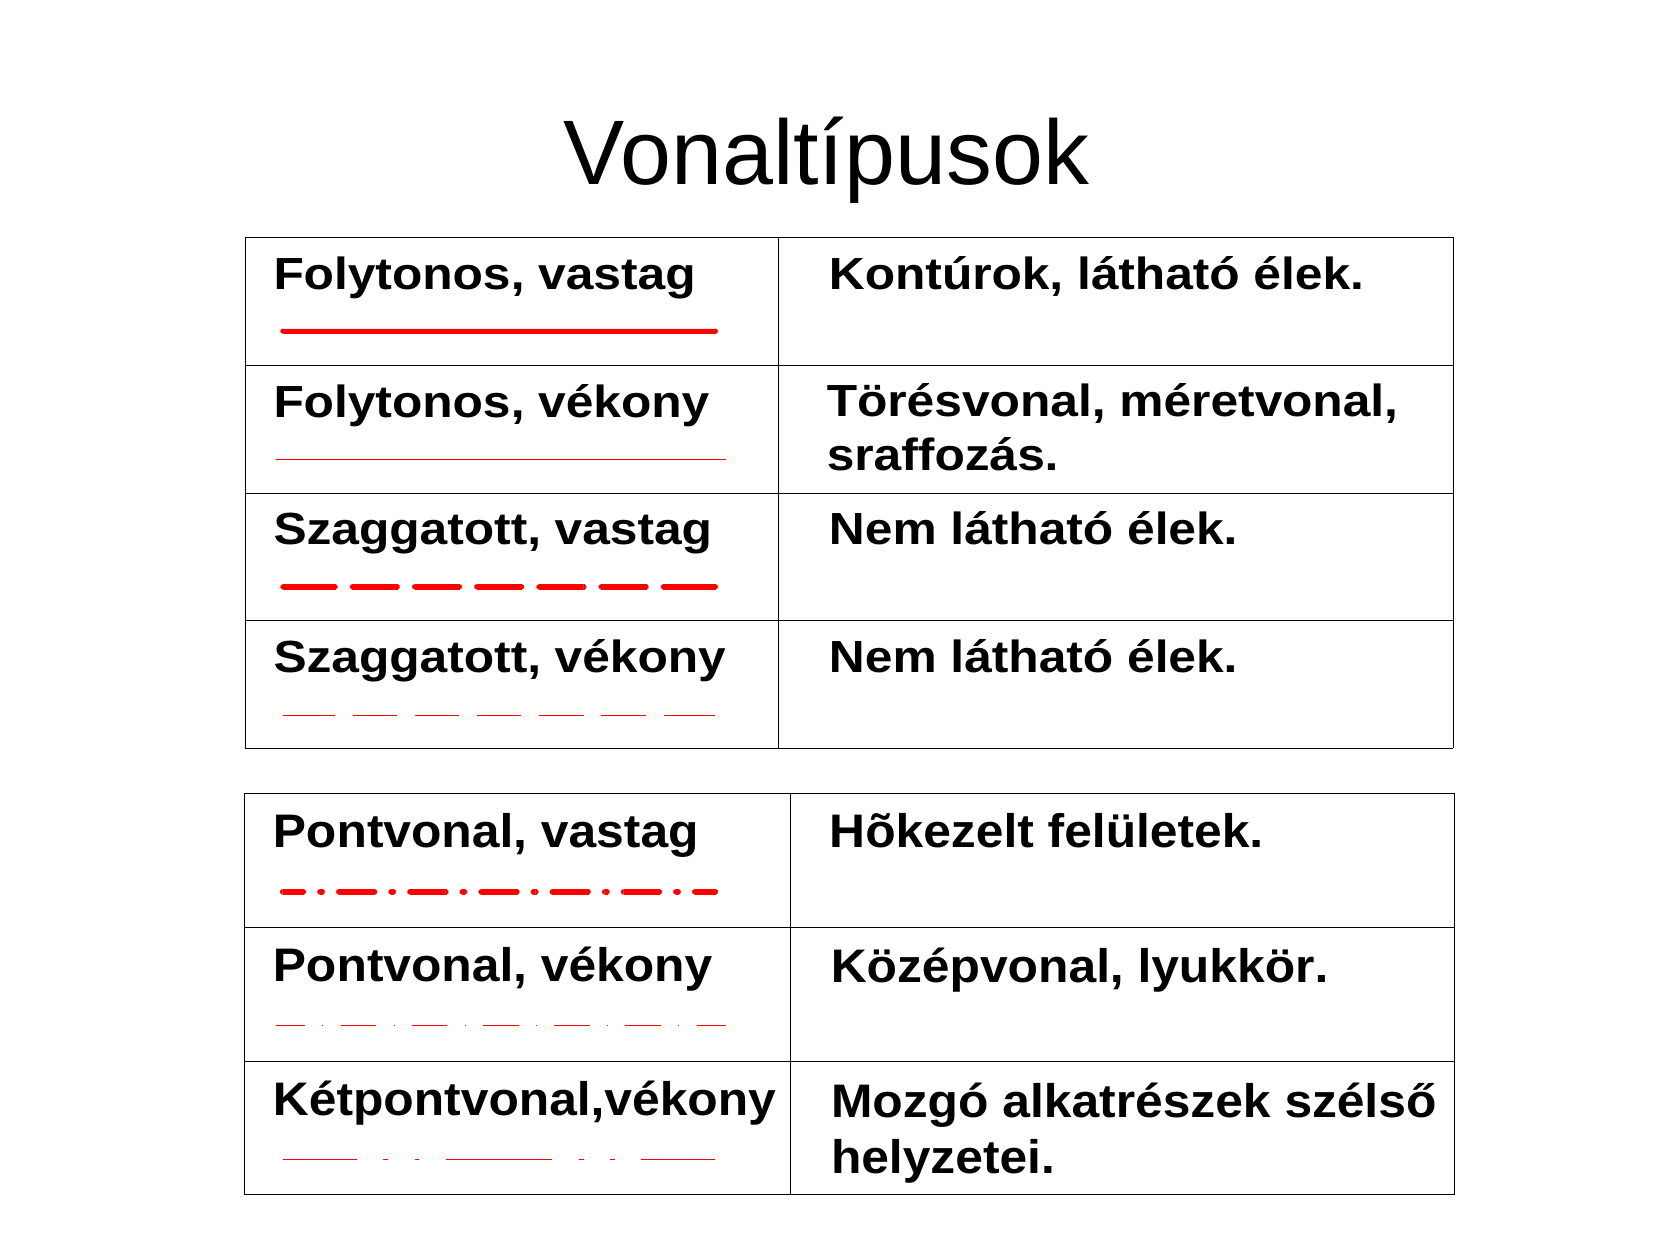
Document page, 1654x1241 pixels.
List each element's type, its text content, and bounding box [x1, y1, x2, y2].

chart [224, 211, 1477, 1227]
title Vonaltípusok [82, 49, 1571, 257]
